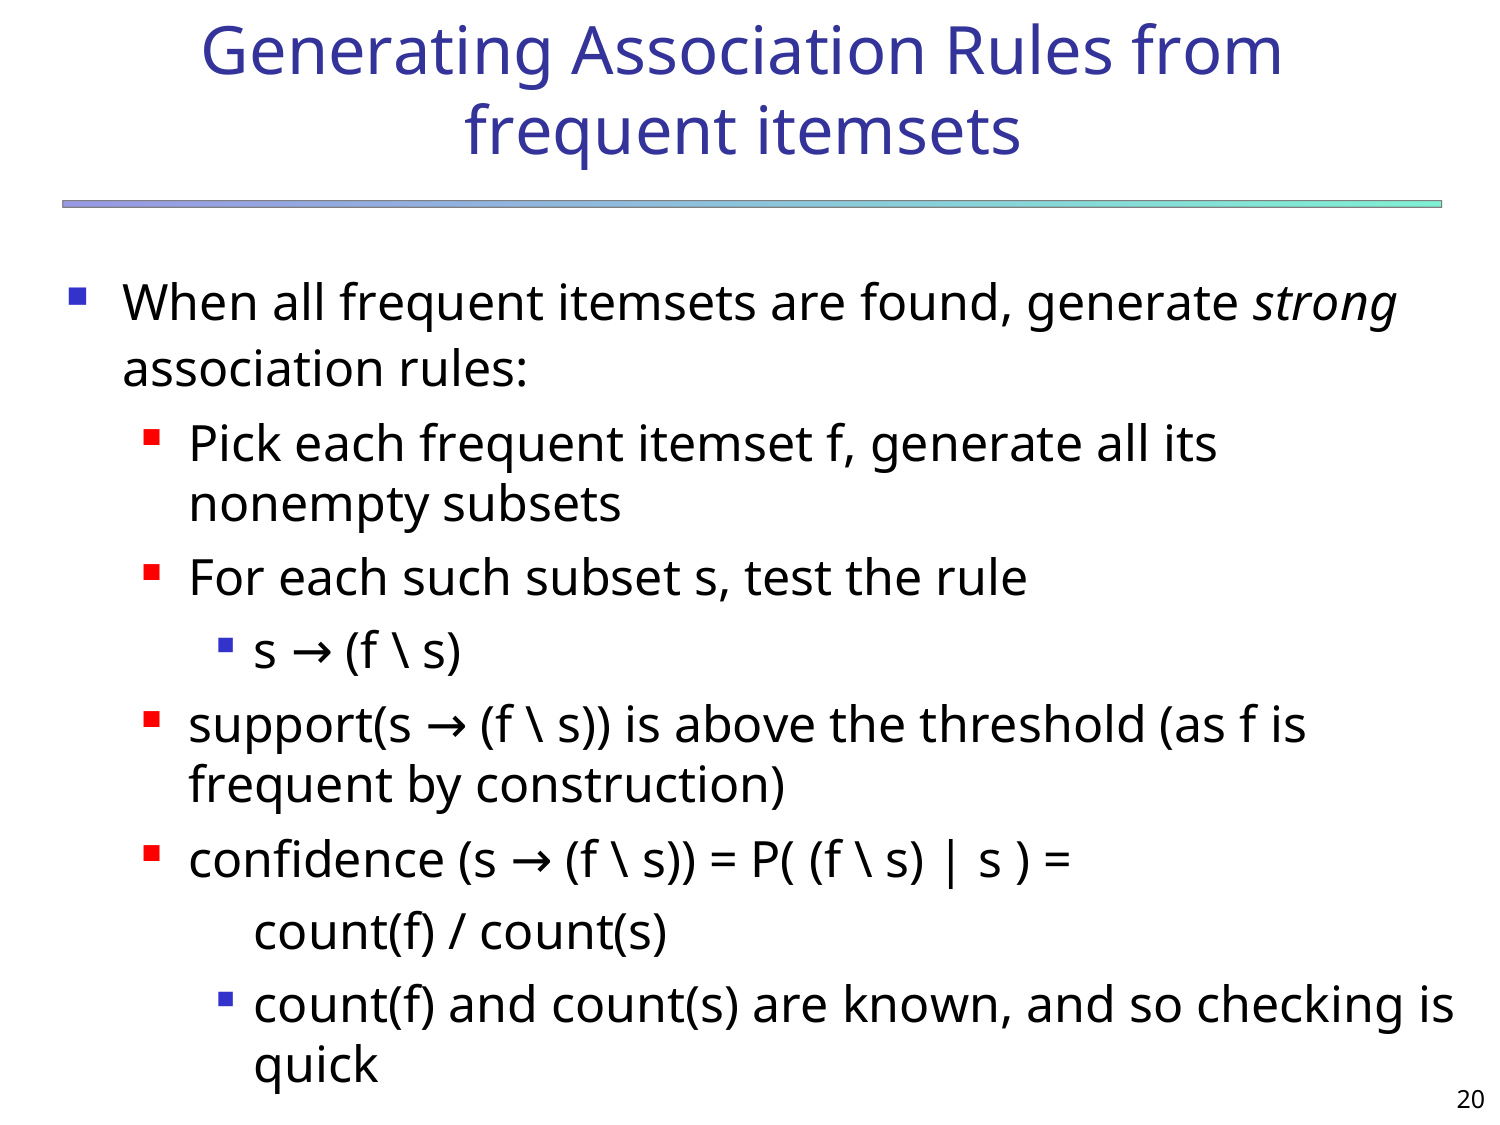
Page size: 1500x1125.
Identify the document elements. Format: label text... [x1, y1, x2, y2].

text_box <number> [1187, 1062, 1500, 1125]
title Generating Association Rules from frequent itemsets [75, 0, 1413, 175]
list When all frequent itemsets are found, generate strong association rules: Pick each frequent itemset f, generate all its nonempty subsets For each such subset s, test the rule s → (f \ s) support(s → (f \ s)) is above the threshold (as f is frequent by construction) confidence (s → (f \ s)) = P( (f \ s) | s ) = count(f) / count(s) count(f) and count(s) are known, and so checking is quick [51, 257, 1477, 1100]
